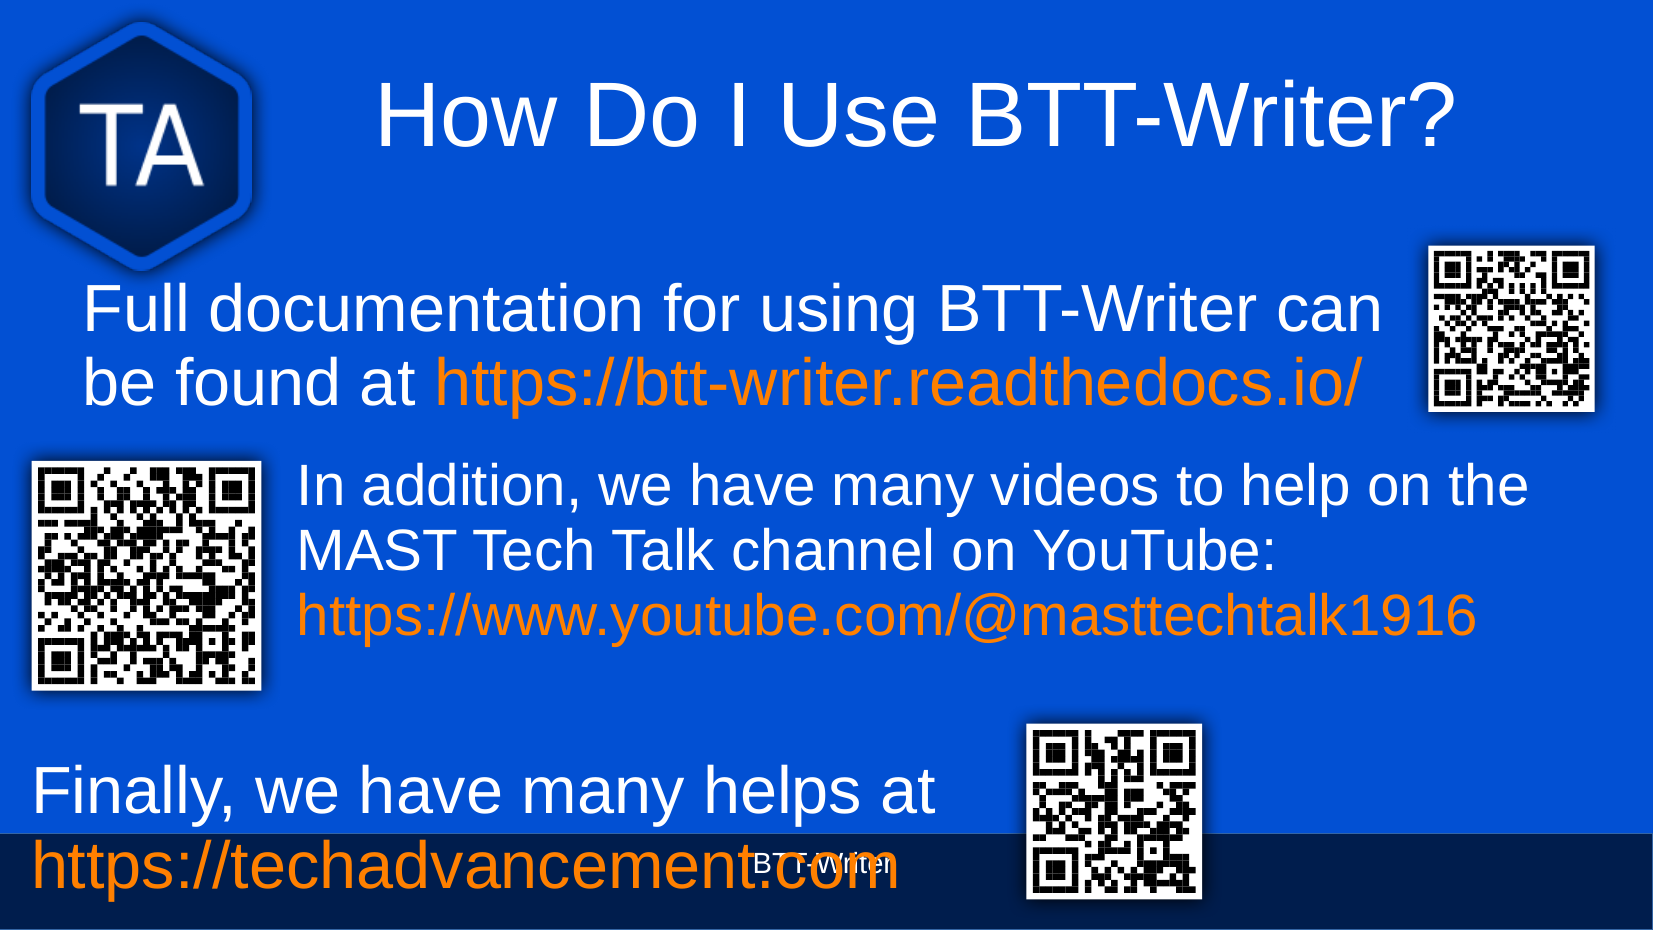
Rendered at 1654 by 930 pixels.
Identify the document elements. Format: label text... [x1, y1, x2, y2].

picture [31, 22, 252, 271]
list Full documentation for using BTT-Writer can be found at https://btt-writer.readthedocs.io/ [82, 270, 1412, 441]
picture [1023, 720, 1206, 903]
text_box In addition, we have many videos to help on the MAST Tech Talk channel on YouTube: https://www.youtube.com/@masttechtalk1916 [282, 445, 1637, 689]
picture [1425, 242, 1598, 415]
title How Do I Use BTT-Writer? [263, 37, 1571, 193]
text_box Finally, we have many helps at https://techadvancement.com [16, 746, 973, 930]
picture [28, 457, 265, 695]
